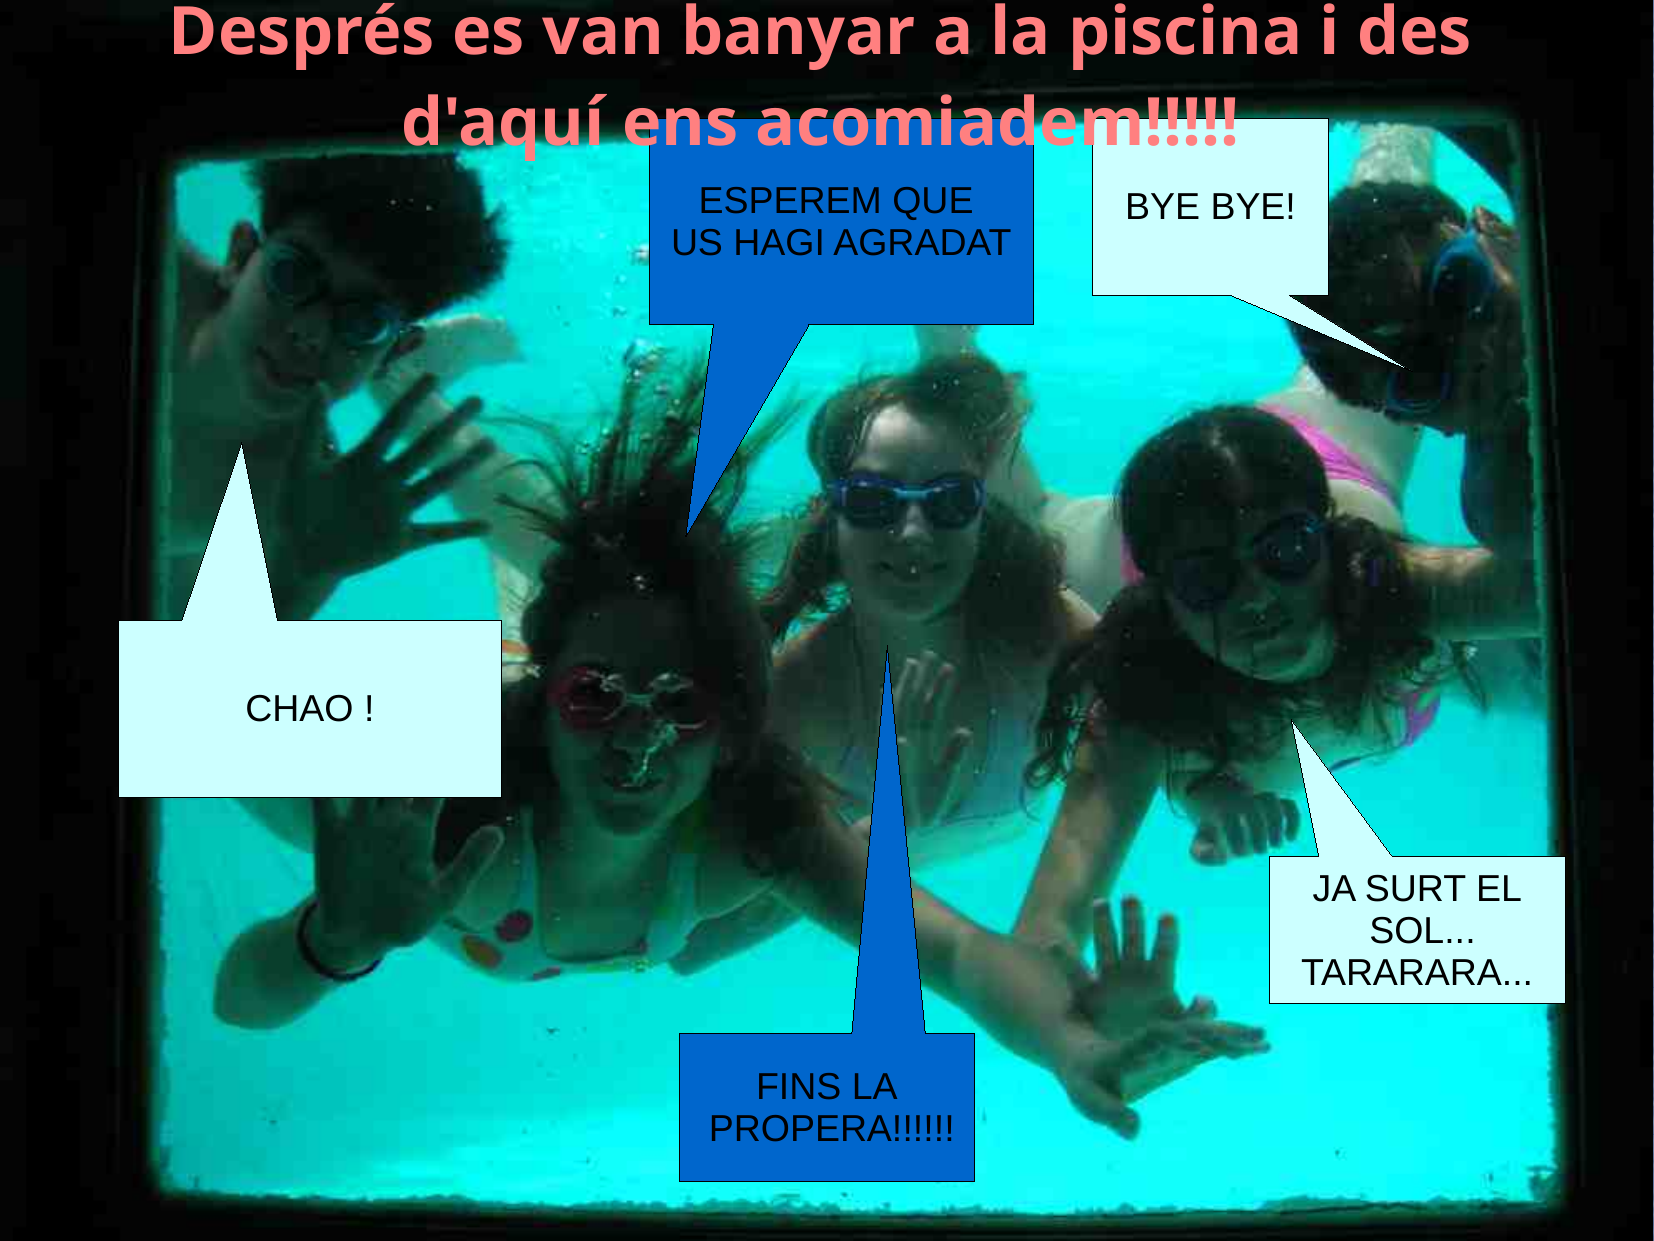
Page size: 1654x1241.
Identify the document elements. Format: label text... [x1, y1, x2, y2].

text_box FINS LA PROPERA!!!!!! [679, 645, 975, 1182]
title Després es van banyar a la piscina i des d'aquí ens acomiadem!!!!! [76, 0, 1565, 149]
text_box JA SURT EL SOL... TARARARA... [1269, 719, 1566, 1004]
text_box ESPEREM QUE US HAGI AGRADAT [649, 149, 1034, 537]
text_box CHAO ! [118, 442, 502, 798]
picture [0, 0, 1654, 1241]
text_box BYE BYE! [1092, 149, 1413, 372]
